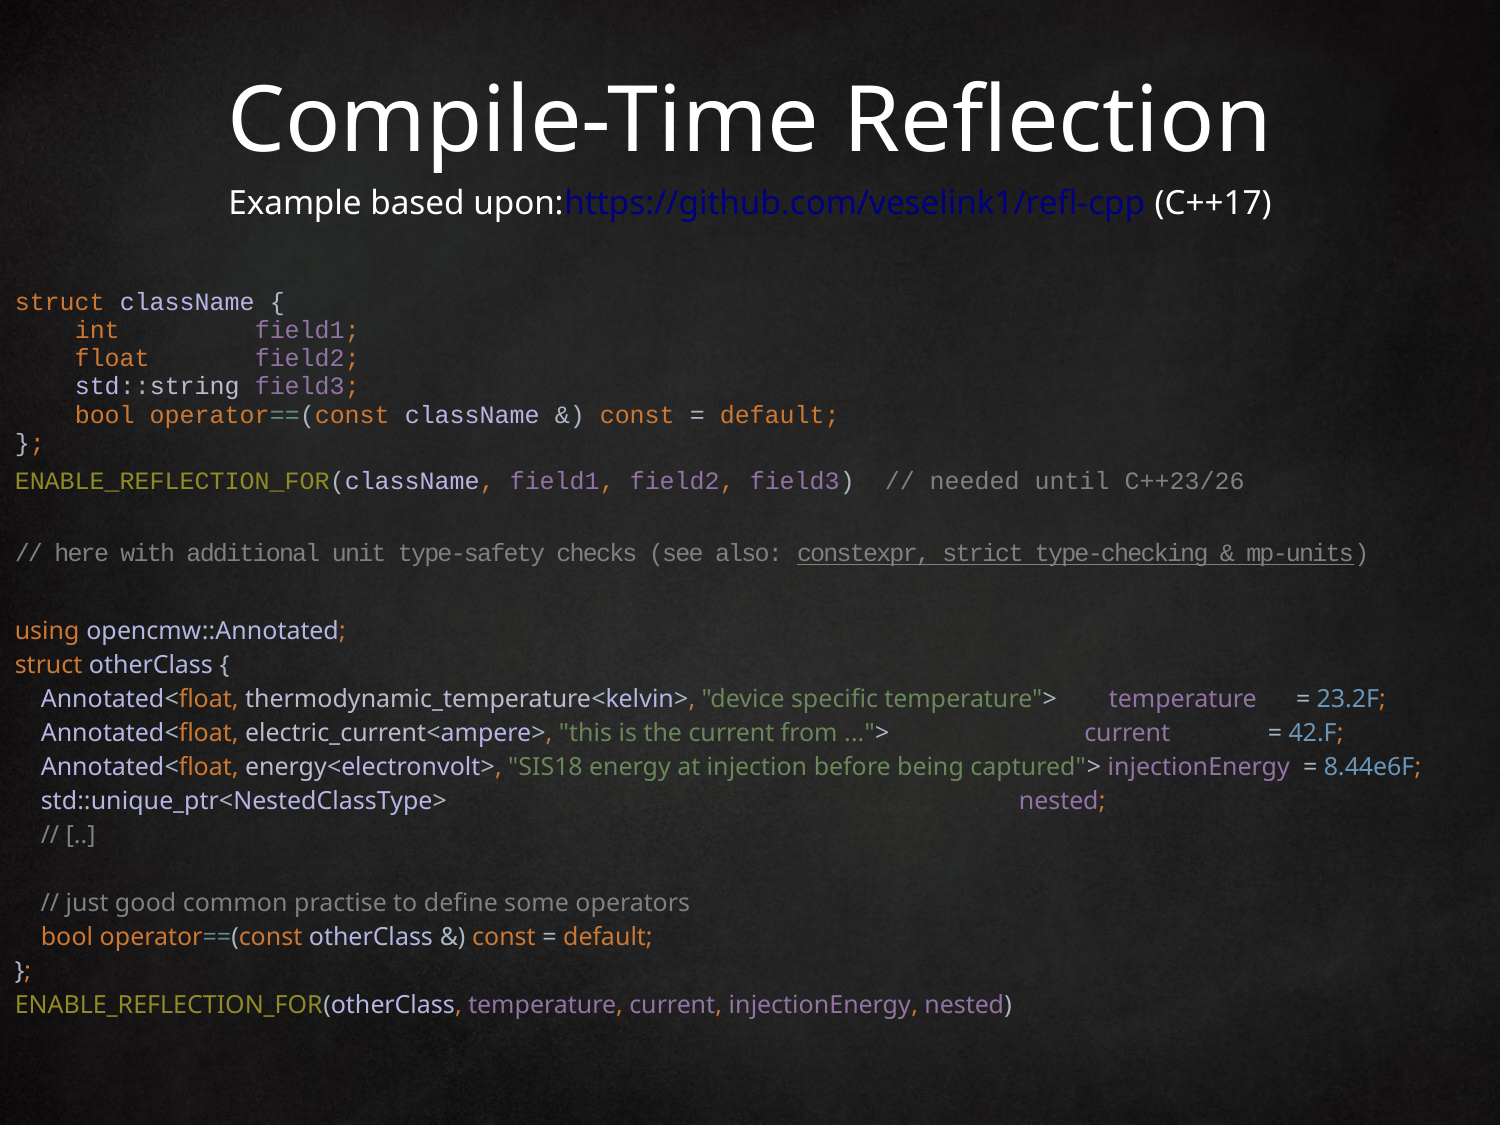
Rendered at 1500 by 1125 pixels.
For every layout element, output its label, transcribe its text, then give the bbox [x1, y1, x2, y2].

picture [0, 0, 1500, 248]
text_box struct className { int field1; float field2; std::string field3; bool operator==(const className &) const = default; }; ENABLE_REFLECTION_FOR(className, field1, field2, field3) // needed until C++23/26 // here with additional unit type-safety checks (see also: constexpr, strict type-checking & mp-units) using opencmw::Annotated; struct otherClass { Annotated<float, thermodynamic_temperature<kelvin>, "device specific temperature"> temperature = 23.2F; Annotated<float, electric_current<ampere>, "this is the current from ..."> current = 42.F; Annotated<float, energy<electronvolt>, "SIS18 energy at injection before being captured"> injectionEnergy = 8.44e6F; std::unique_ptr<NestedClassType> nested; // [..] // just good common practise to define some operators bool operator==(const otherClass &) const = default; }; ENABLE_REFLECTION_FOR(otherClass, temperature, current, injectionEnergy, nested) [0, 248, 1500, 1125]
title Compile-Time Reflection Example based upon:https://github.com/veselink1/refl-cpp (C++17) [75, 44, 1425, 233]
